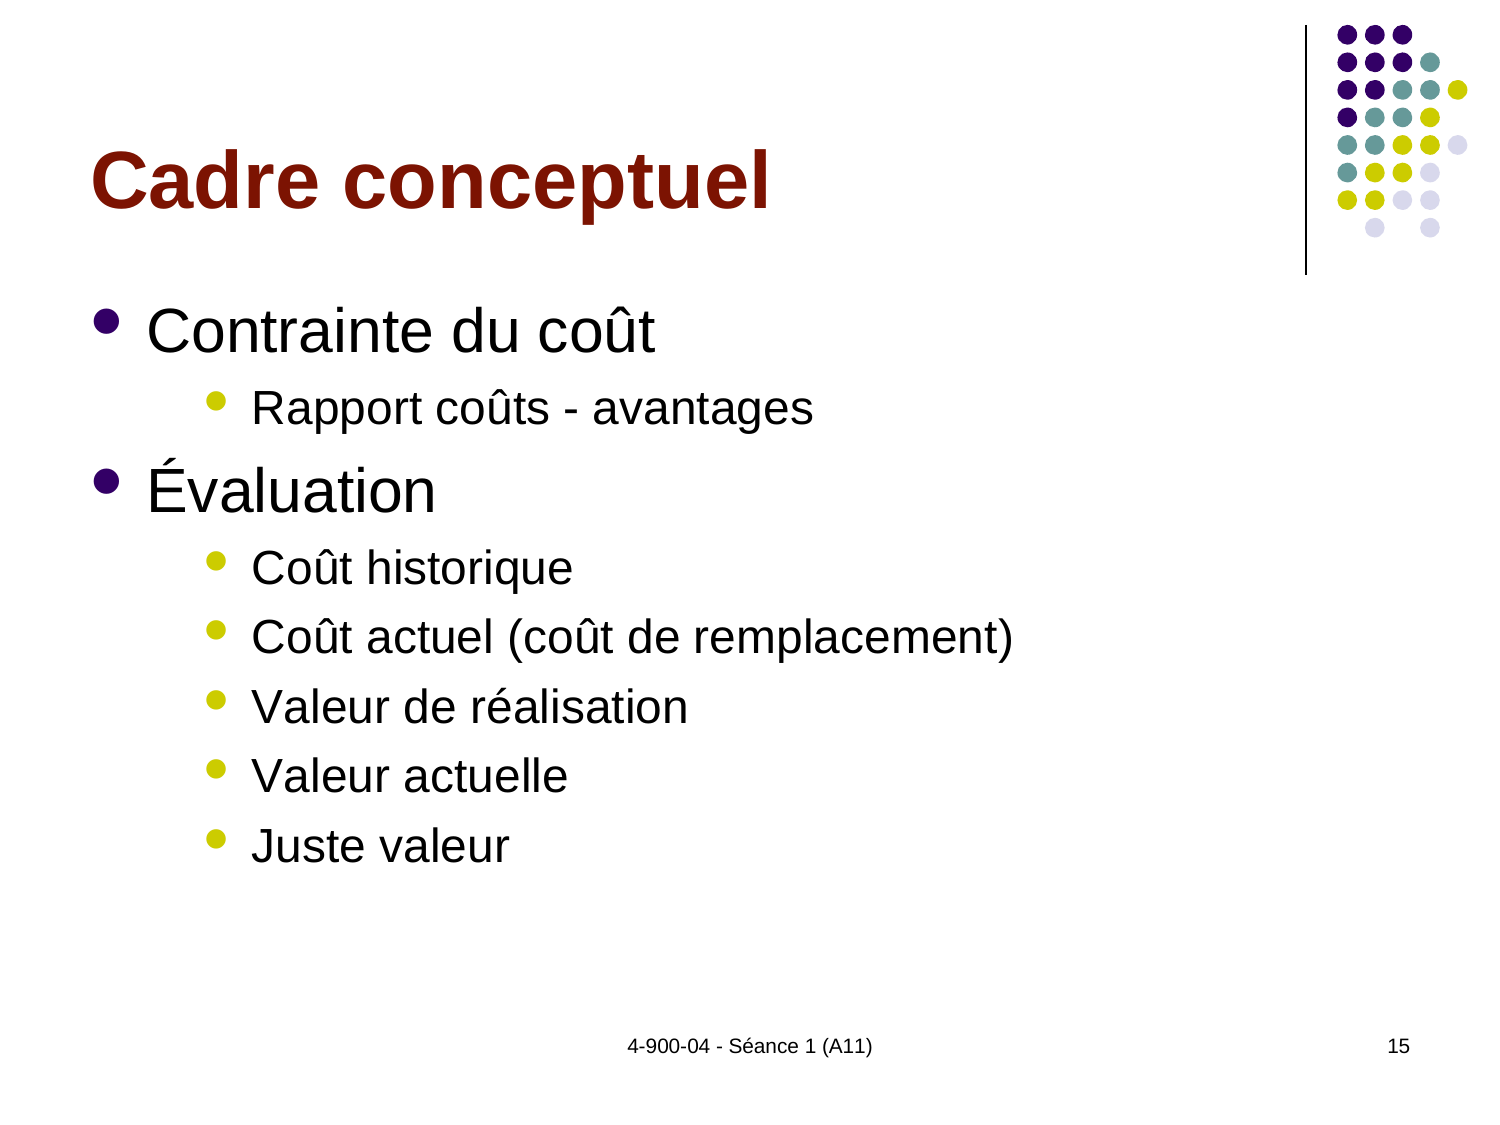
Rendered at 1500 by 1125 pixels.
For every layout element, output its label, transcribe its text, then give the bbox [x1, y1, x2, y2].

title Cadre conceptuel [74, 20, 1313, 233]
text_box 4-900-04 - Séance 1 (A11) [512, 1025, 988, 1101]
text_box <numéro> [1074, 1025, 1426, 1101]
list Contrainte du coût Rapport coûts - avantages Évaluation Coût historique Coût actuel (coût de remplacement) Valeur de réalisation Valeur actuelle Juste valeur [75, 282, 1426, 1006]
